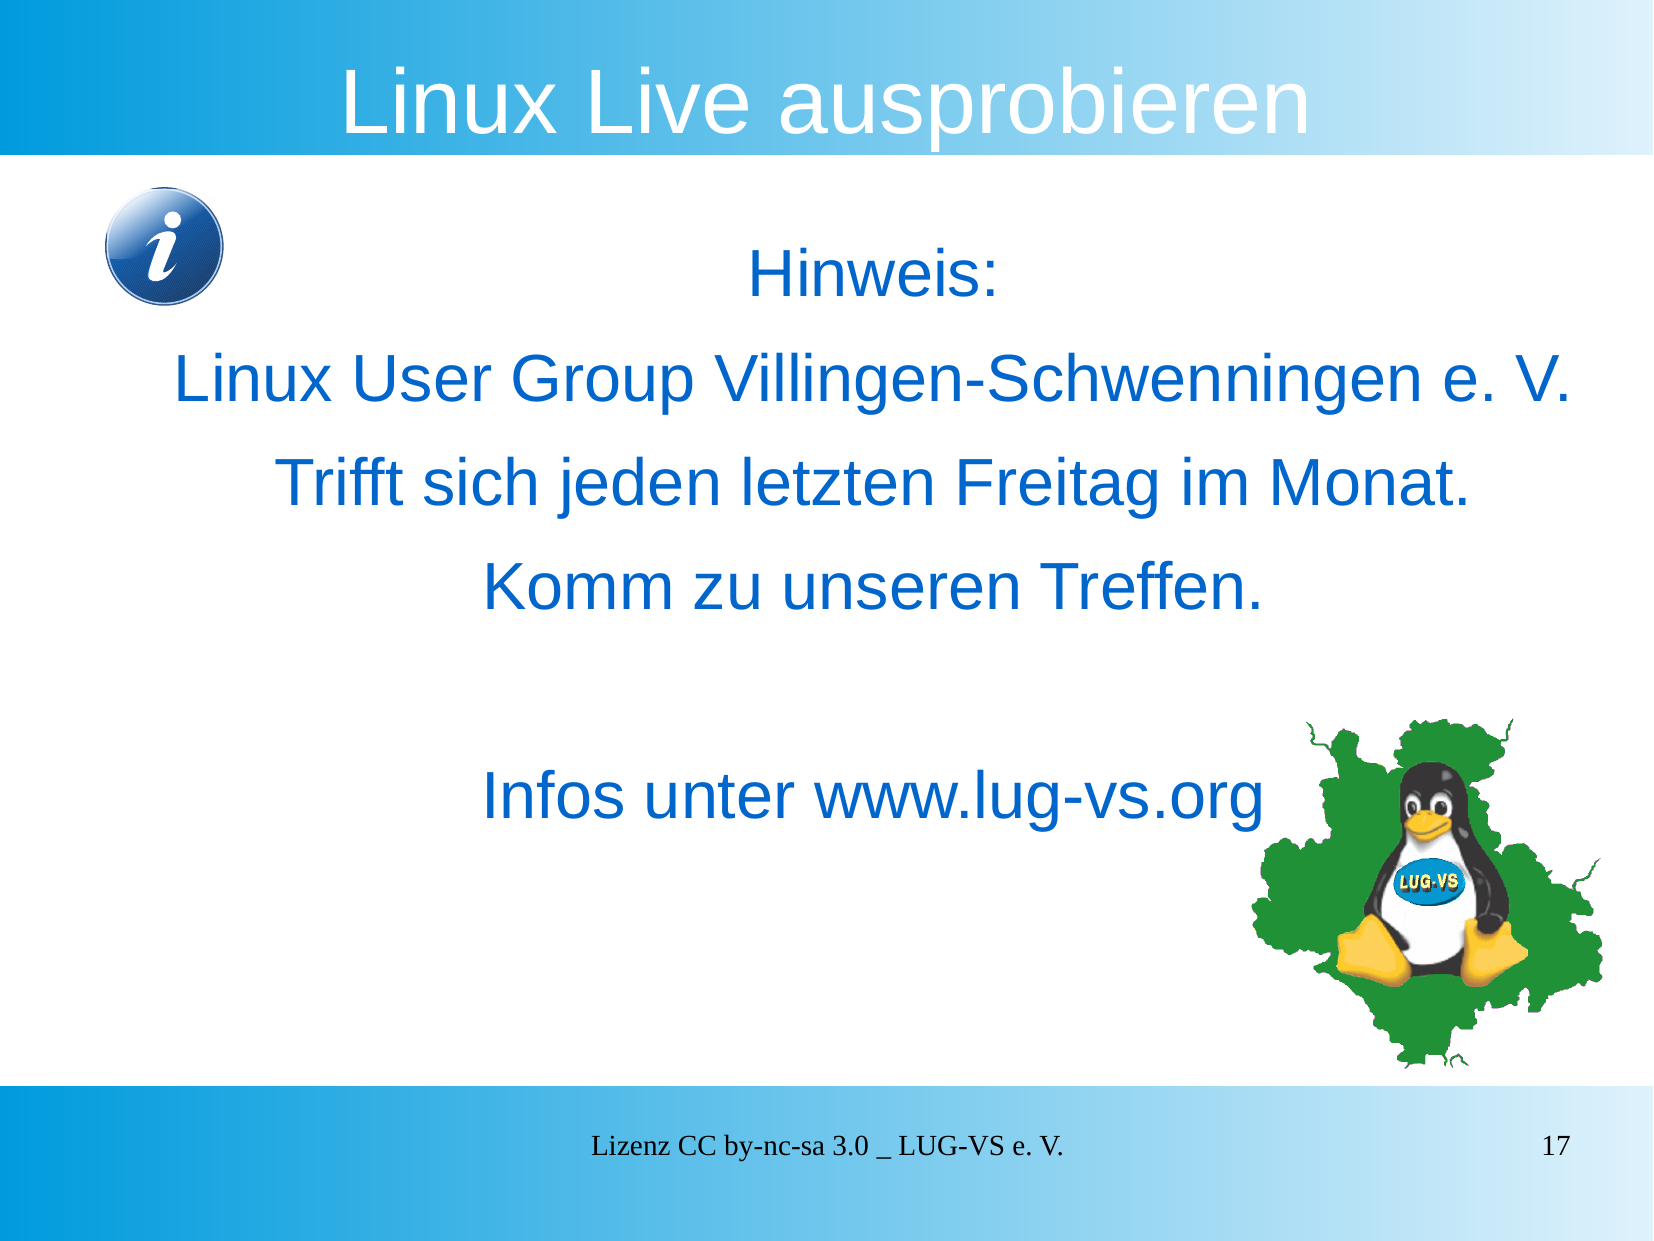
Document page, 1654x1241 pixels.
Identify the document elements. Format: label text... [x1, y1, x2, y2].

picture [1241, 708, 1614, 1071]
picture [82, 163, 250, 331]
title Linux Live ausprobieren [82, 49, 1571, 155]
list Hinweis: Linux User Group Villingen-Schwenningen e. V. Trifft sich jeden letzten Freitag im Monat. Komm zu unseren Treffen. Infos unter www.lug-vs.org [94, 236, 1583, 898]
